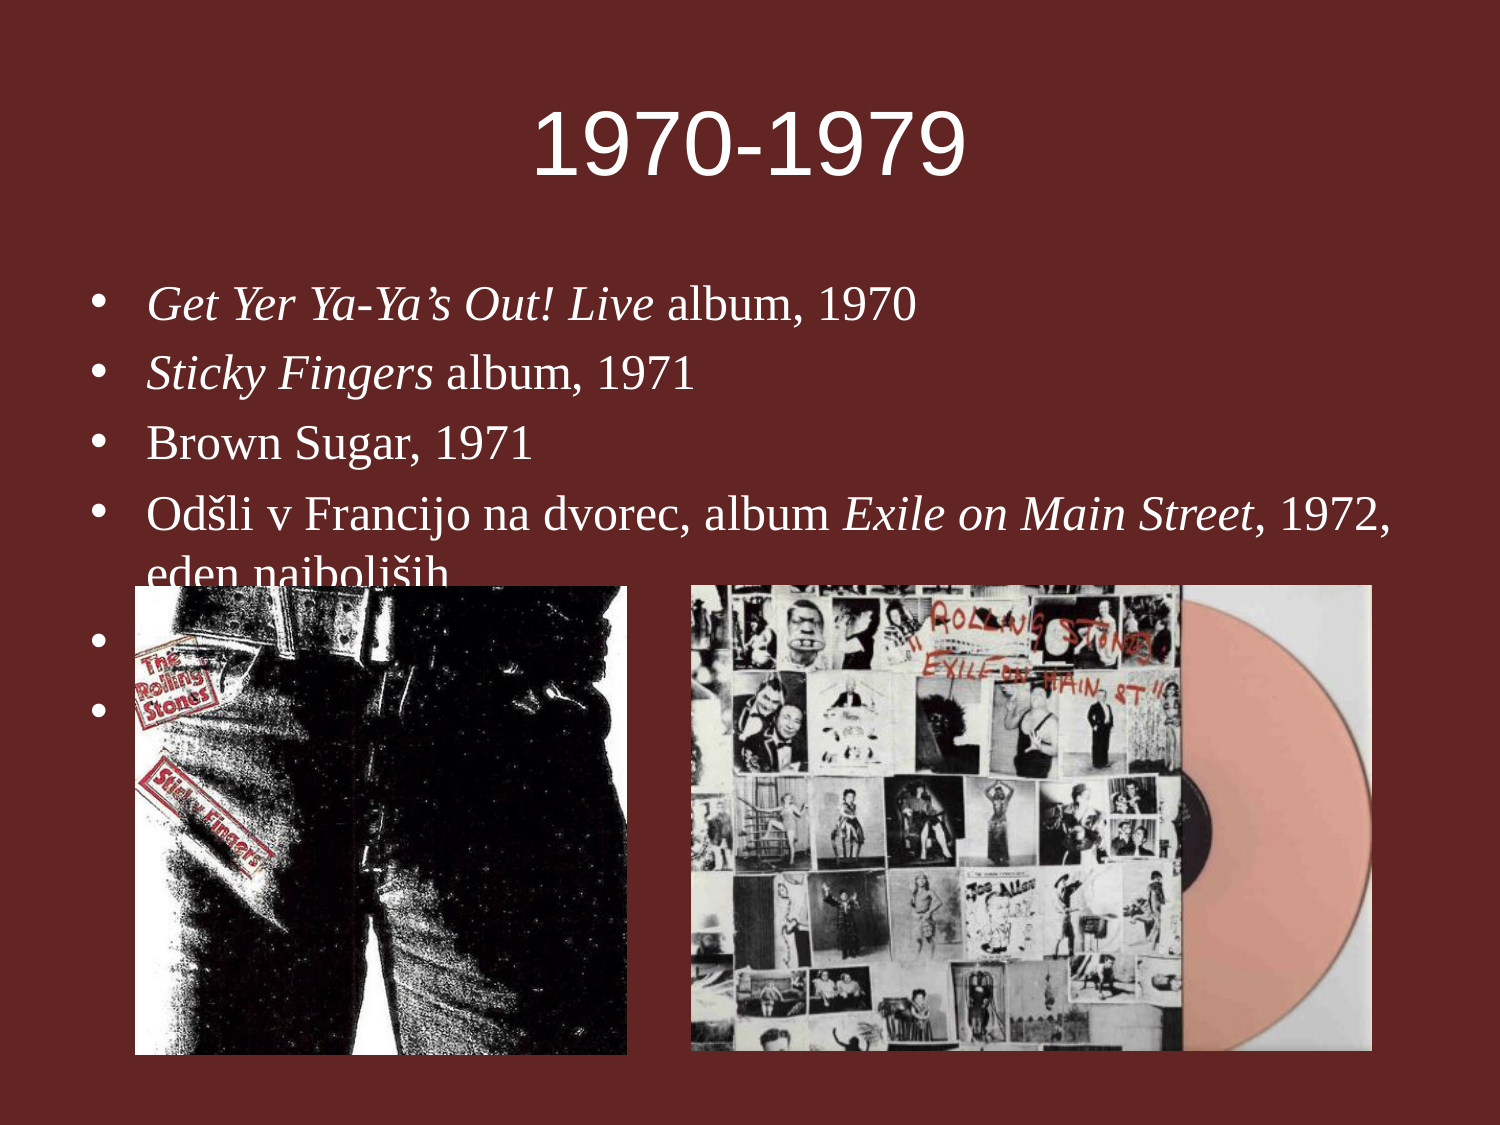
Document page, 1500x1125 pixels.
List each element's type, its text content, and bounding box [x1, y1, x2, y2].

title 1970-1979 [75, 45, 1425, 233]
picture [691, 585, 1372, 1051]
list Get Yer Ya-Ya’s Out! Live album, 1970 Sticky Fingers album, 1971 Brown Sugar, 1971 Odšli v Francijo na dvorec, album Exile on Main Street, 1972, eden najboljših Angie, 1973 Miss You, 1978 [75, 262, 1442, 1005]
picture [135, 586, 627, 1055]
